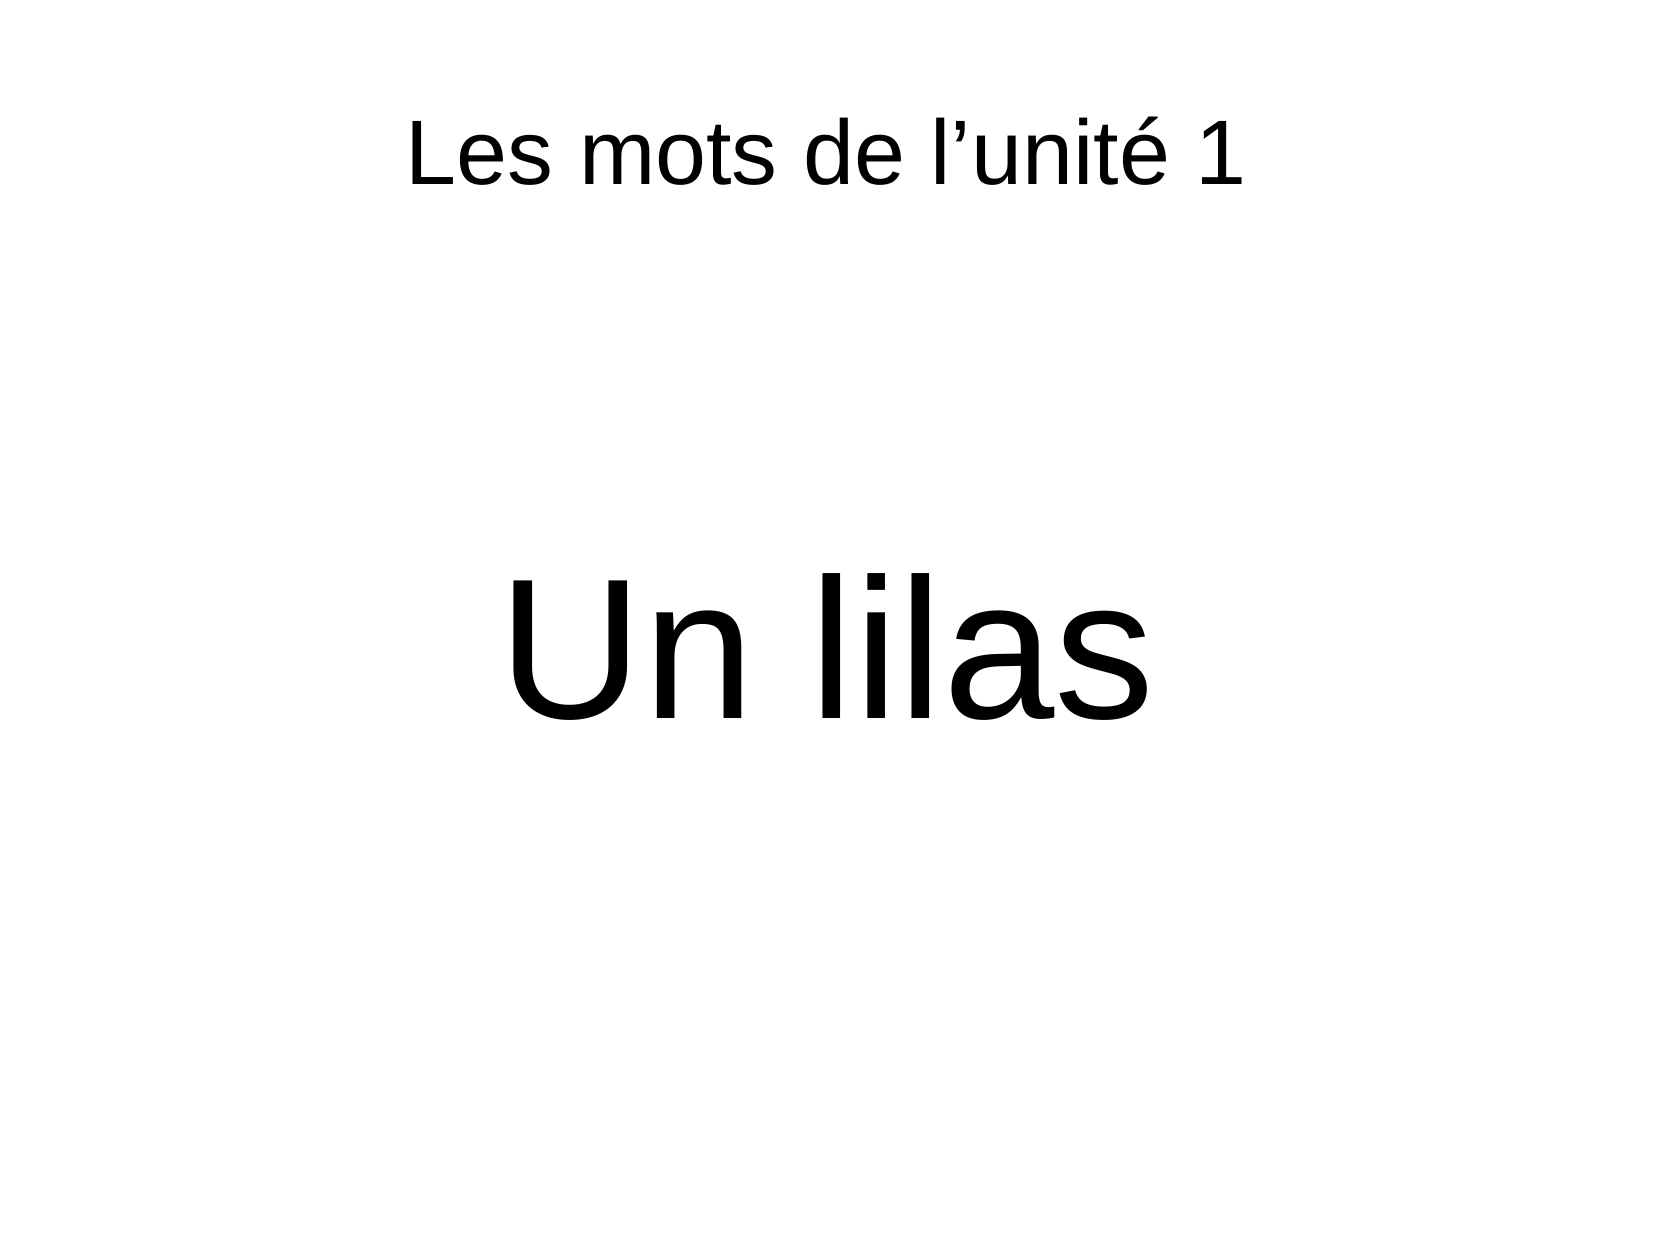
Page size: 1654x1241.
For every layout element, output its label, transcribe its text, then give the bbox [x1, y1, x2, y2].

subtitle Un lilas [82, 290, 1571, 1010]
title Les mots de l’unité 1 [82, 49, 1571, 257]
